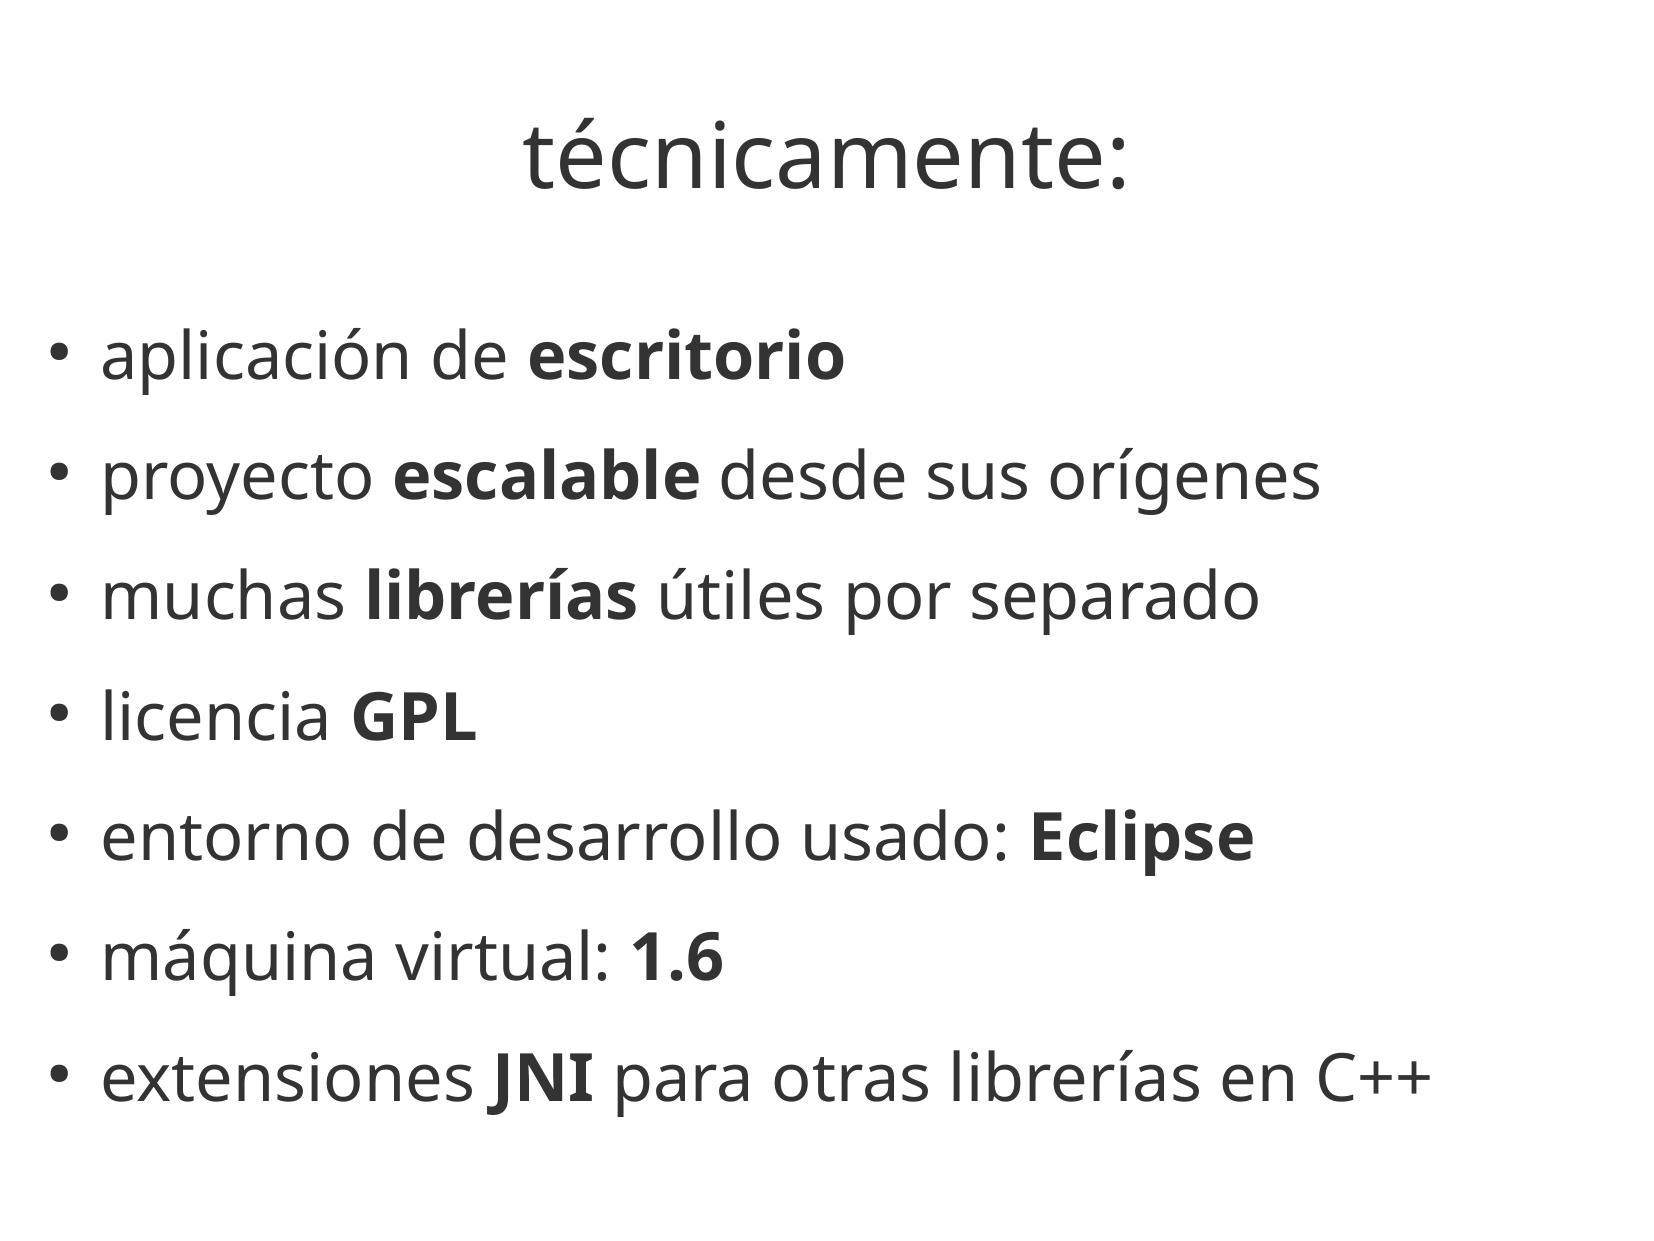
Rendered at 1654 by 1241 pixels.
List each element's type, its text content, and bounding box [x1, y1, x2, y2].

list aplicación de escritorio proyecto escalable desde sus orígenes muchas librerías útiles por separado licencia GPL entorno de desarrollo usado: Eclipse máquina virtual: 1.6 extensiones JNI para otras librerías en C++ [29, 307, 1625, 1127]
title técnicamente: [82, 49, 1571, 257]
